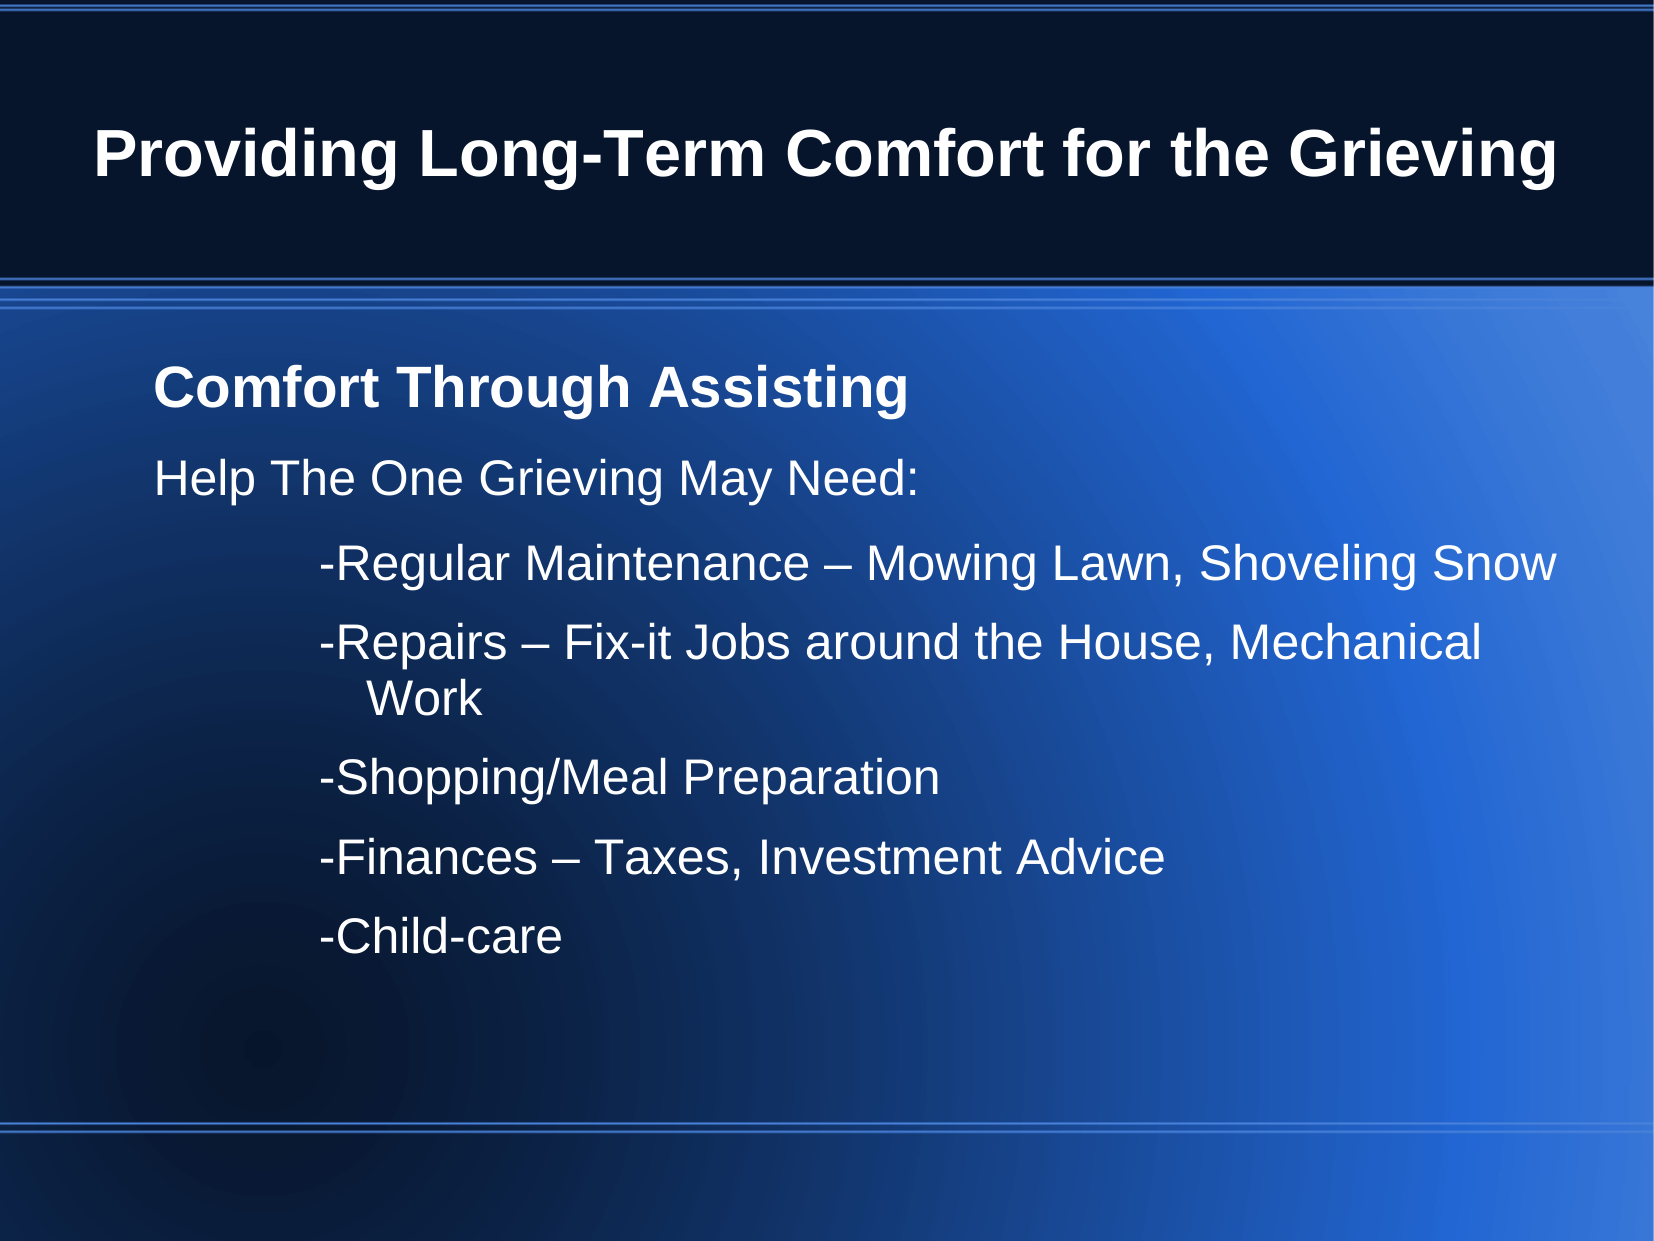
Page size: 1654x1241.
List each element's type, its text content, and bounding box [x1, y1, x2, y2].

picture [0, 0, 1654, 1241]
title Providing Long-Term Comfort for the Grieving [82, 49, 1571, 257]
list Comfort Through Assisting Help The One Grieving May Need: -Regular Maintenance – Mowing Lawn, Shoveling Snow -Repairs – Fix-it Jobs around the House, Mechanical Work -Shopping/Meal Preparation -Finances – Taxes, Investment Advice -Child-care [82, 355, 1571, 1130]
